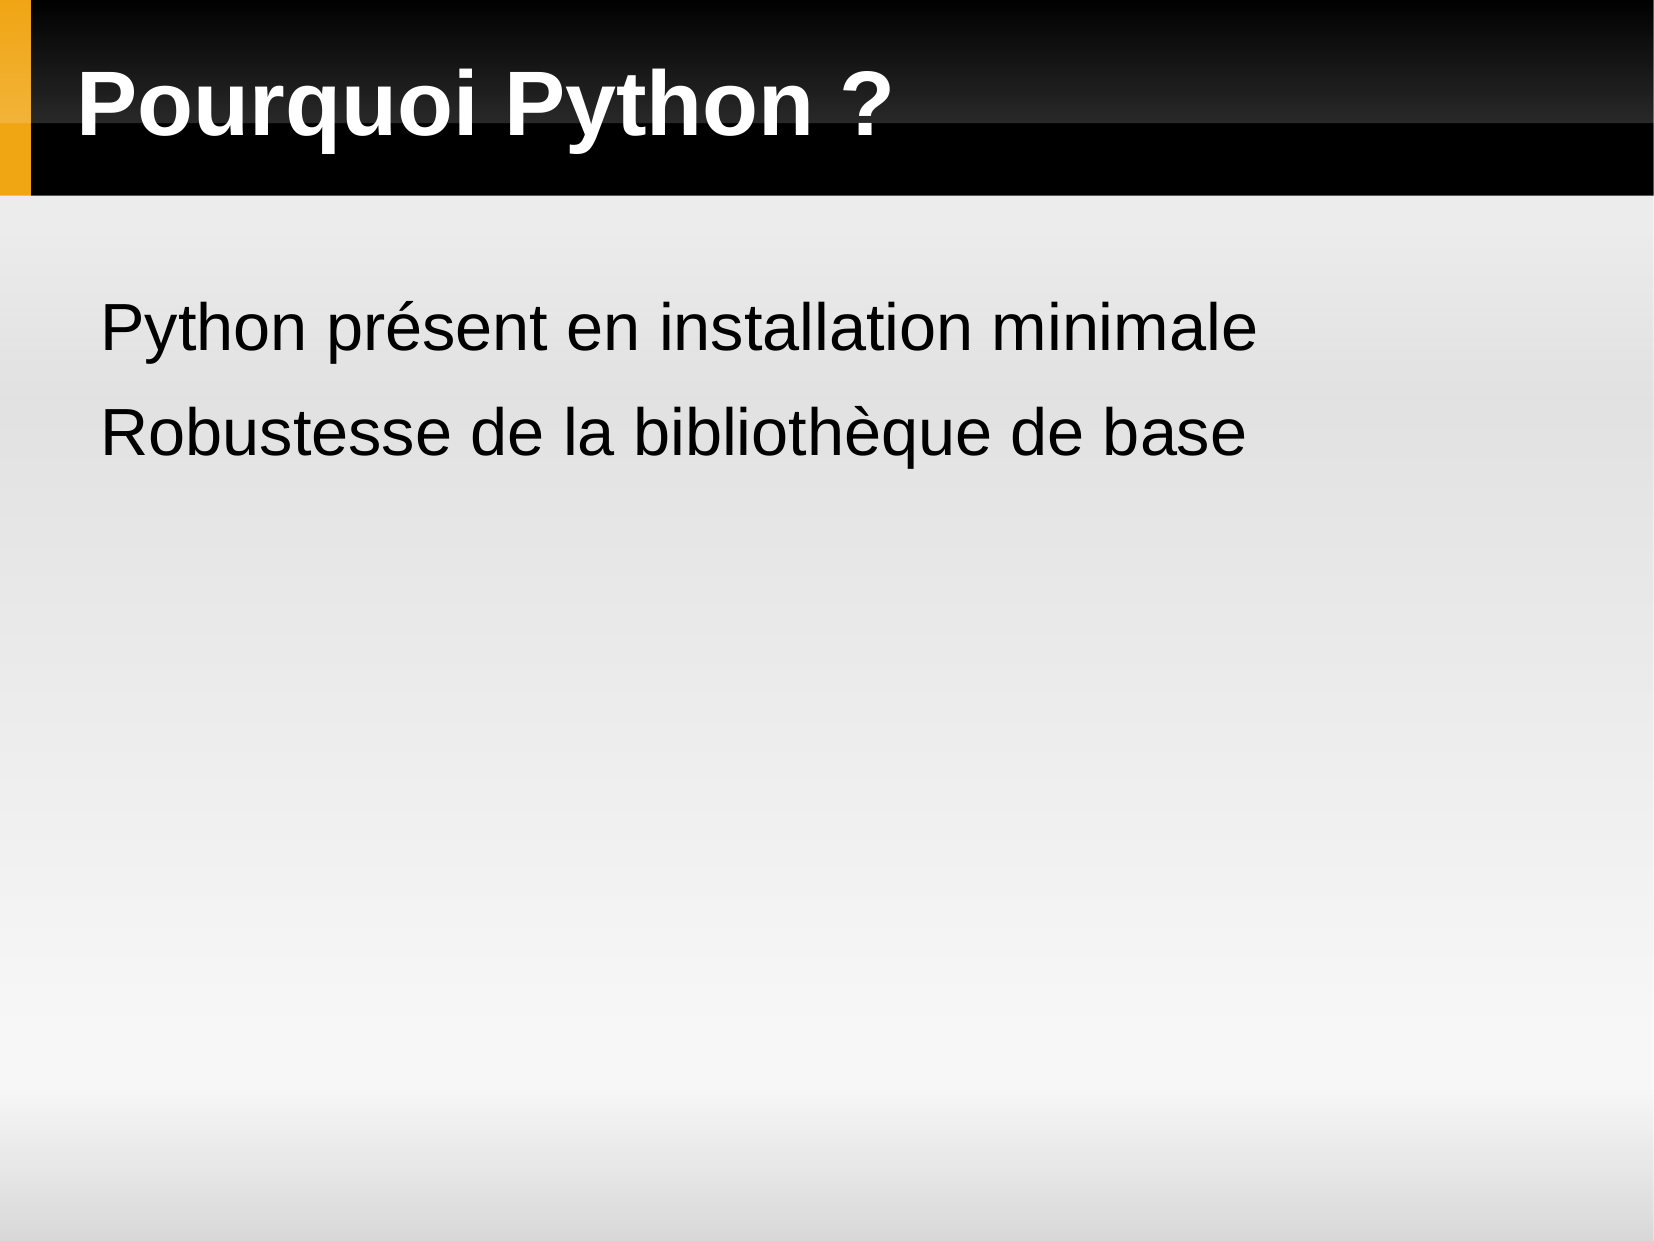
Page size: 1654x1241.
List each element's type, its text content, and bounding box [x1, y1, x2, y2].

list Python présent en installation minimale Robustesse de la bibliothèque de base [82, 290, 1571, 1094]
title Pourquoi Python ? [76, 7, 1565, 200]
picture [0, 0, 1654, 1241]
